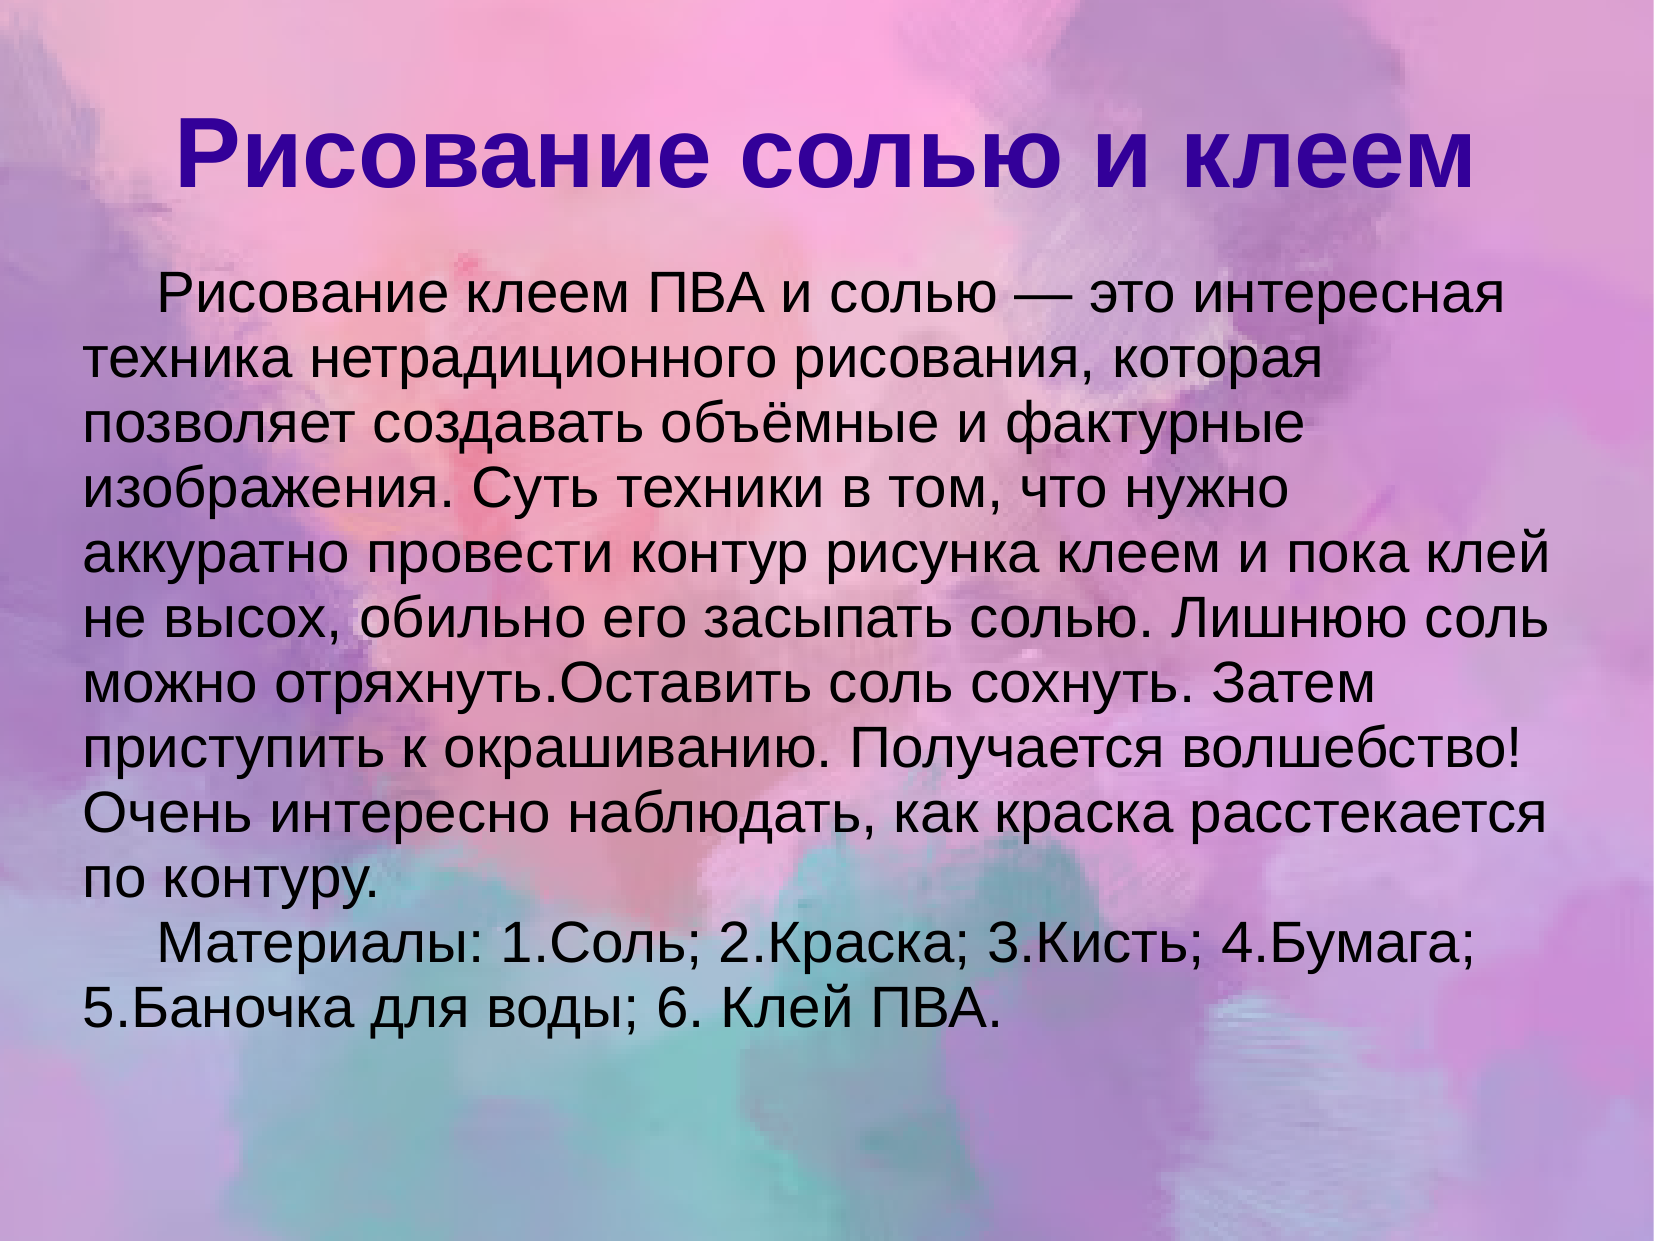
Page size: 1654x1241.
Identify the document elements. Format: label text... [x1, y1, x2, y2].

subtitle Рисование клеем ПВА и солью — это интересная техника нетрадиционного рисования, которая позволяет создавать объёмные и фактурные изображения. Суть техники в том, что нужно аккуратно провести контур рисунка клеем и пока клей не высох, обильно его засыпать солью. Лишнюю соль можно отряхнуть.Оставить соль сохнуть. Затем приступить к окрашиванию. Получается волшебство! Очень интересно наблюдать, как краска расстекается по контуру. Материалы: 1.Соль; 2.Краска; 3.Кисть; 4.Бумага; 5.Баночка для воды; 6. Клей ПВА. [82, 259, 1571, 1040]
picture [0, 0, 1654, 1241]
title Рисование солью и клеем [82, 49, 1571, 257]
